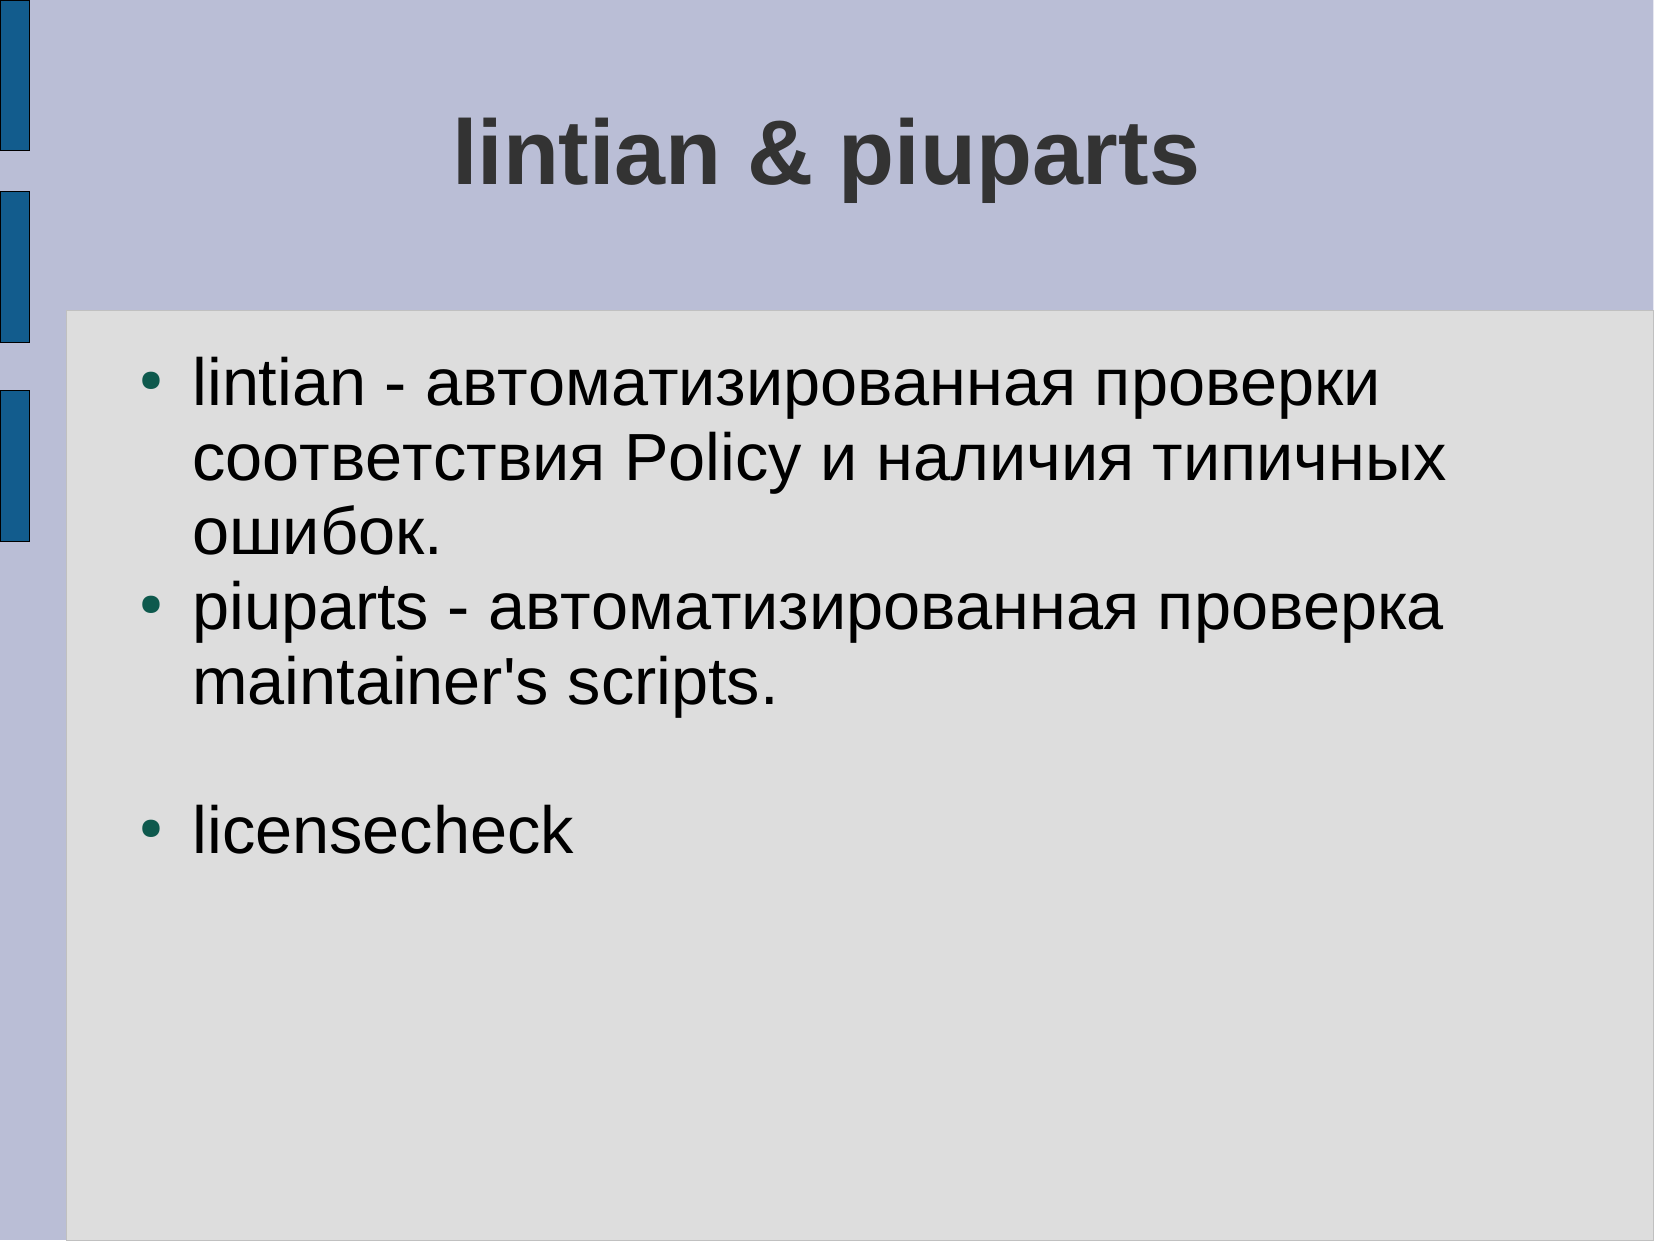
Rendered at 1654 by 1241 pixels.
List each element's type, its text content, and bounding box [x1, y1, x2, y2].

title lintian & piuparts [82, 56, 1571, 250]
list lintian - автоматизированная проверки соответствия Policy и наличия типичных ошибок. piuparts - автоматизированная проверка maintainer's scripts. licensecheck [121, 344, 1534, 1164]
